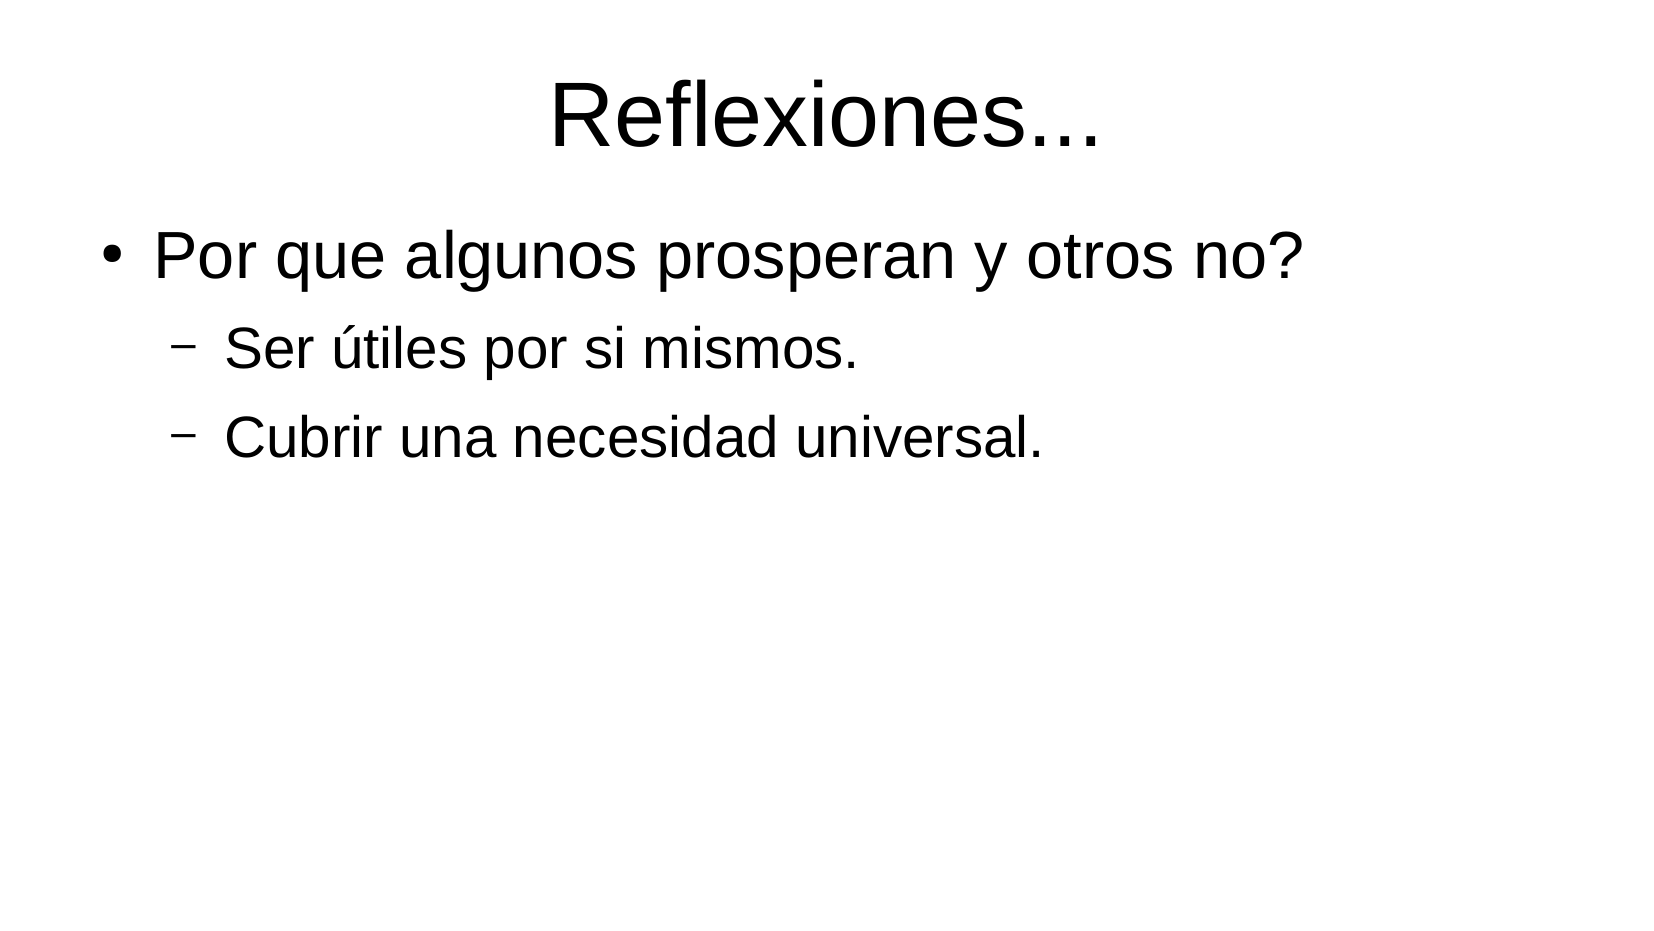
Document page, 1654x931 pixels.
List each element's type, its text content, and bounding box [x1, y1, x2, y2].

list Por que algunos prosperan y otros no? Ser útiles por si mismos. Cubrir una necesidad universal. [82, 217, 1571, 758]
title Reflexiones... [82, 37, 1571, 193]
